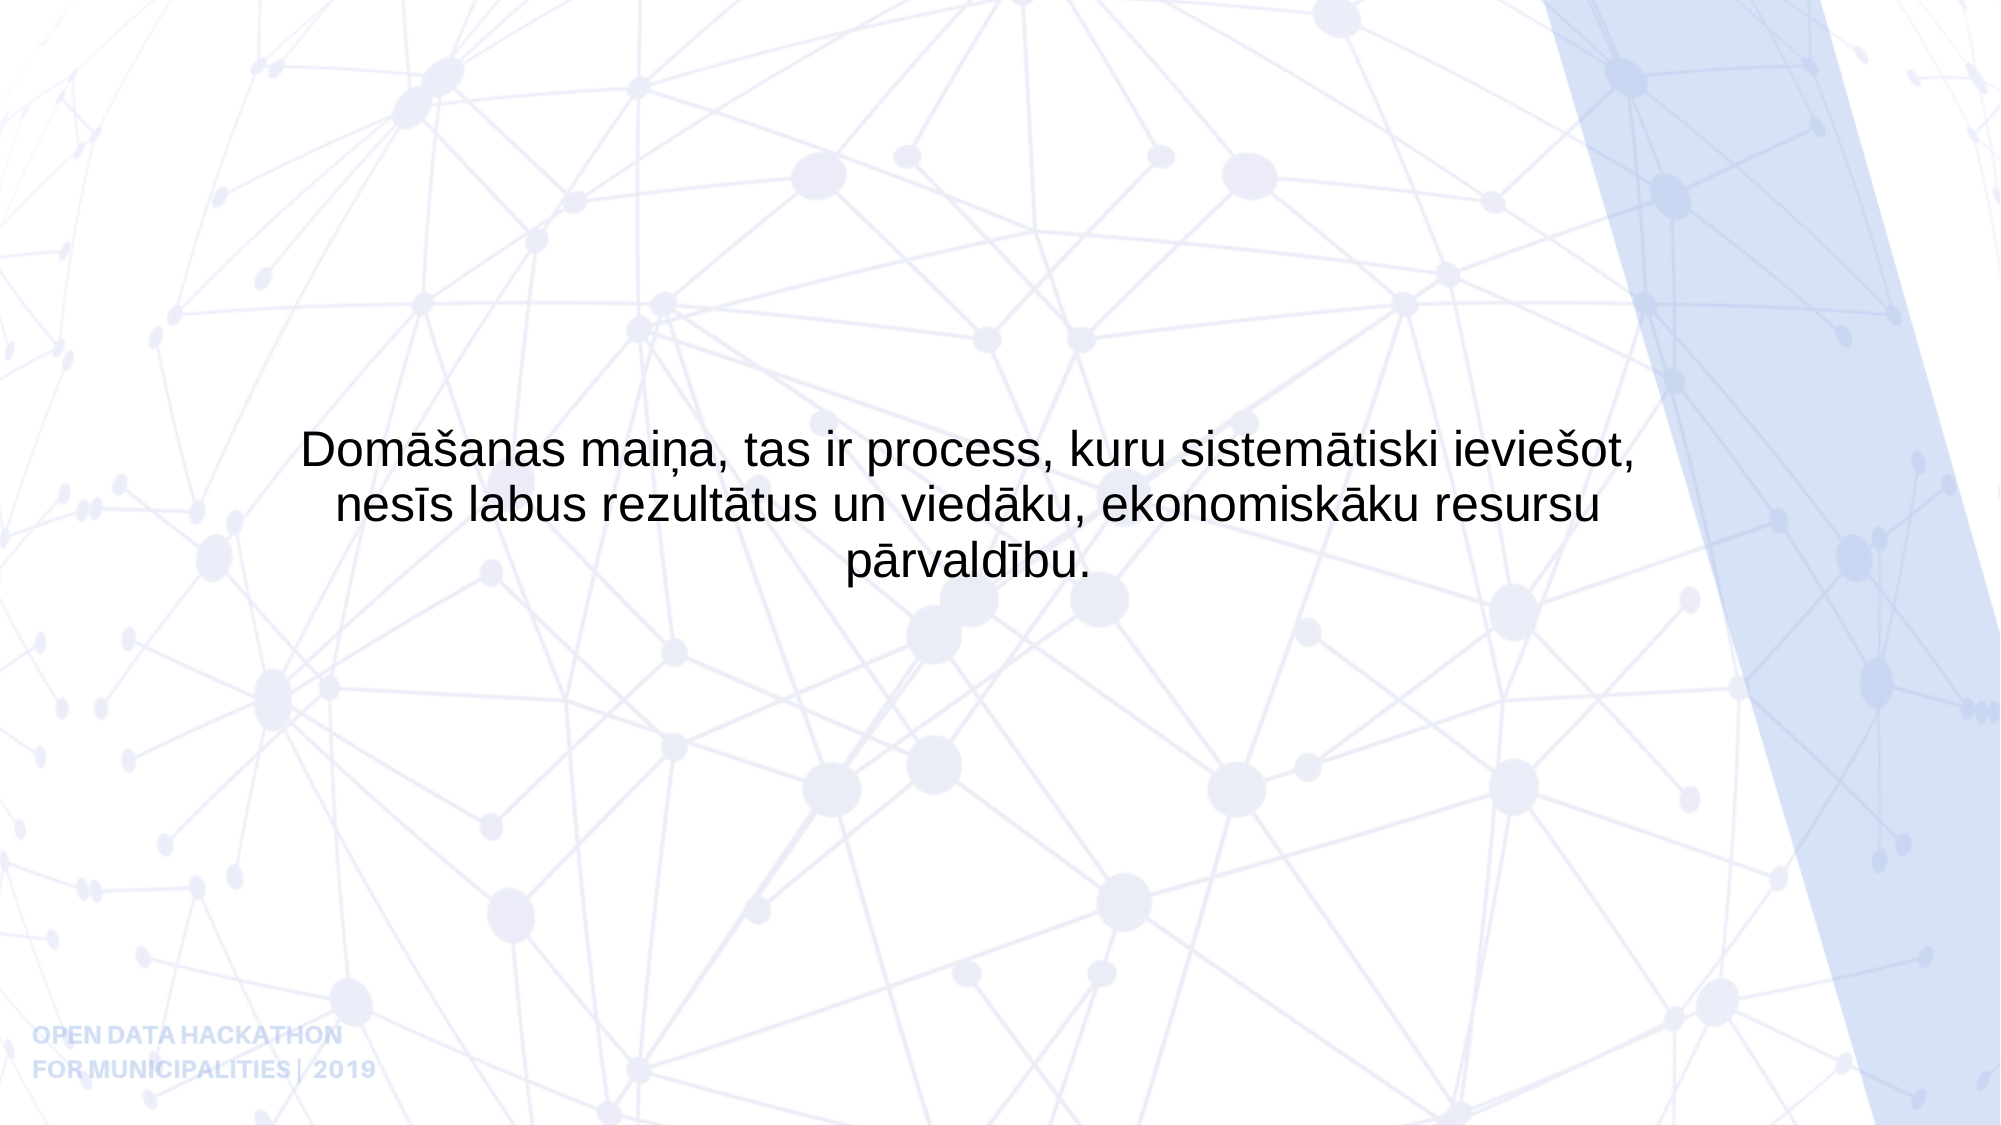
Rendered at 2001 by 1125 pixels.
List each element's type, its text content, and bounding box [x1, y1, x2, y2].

picture [0, 0, 2001, 1125]
text_box Domāšanas maiņa, tas ir process, kuru sistemātiski ieviešot, nesīs labus rezultātus un viedāku, ekonomiskāku resursu pārvaldību. [224, 413, 1713, 596]
